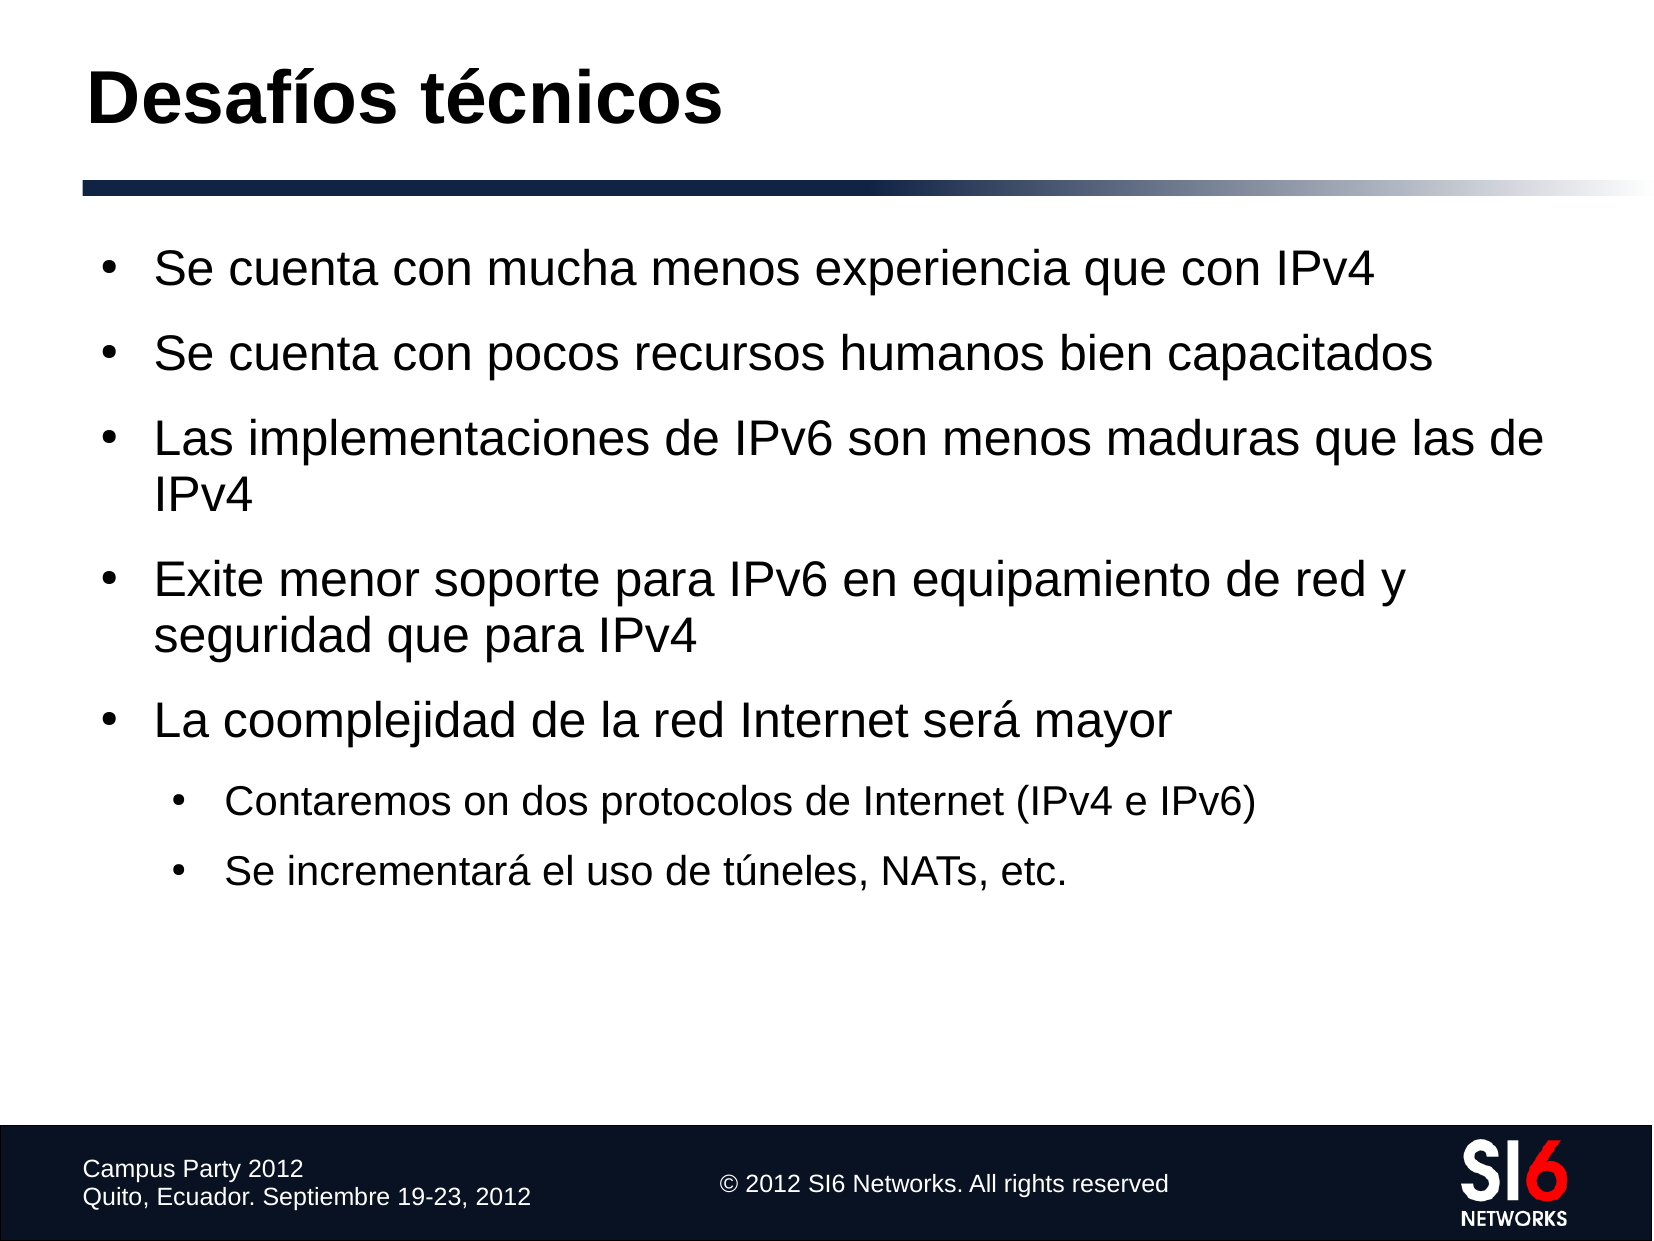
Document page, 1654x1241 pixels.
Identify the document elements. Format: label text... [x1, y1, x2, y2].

list Se cuenta con mucha menos experiencia que con IPv4 Se cuenta con pocos recursos humanos bien capacitados Las implementaciones de IPv6 son menos maduras que las de IPv4 Exite menor soporte para IPv6 en equipamiento de red y seguridad que para IPv4 La coomplejidad de la red Internet será mayor Contaremos on dos protocolos de Internet (IPv4 e IPv6) Se incrementará el uso de túneles, NATs, etc. [82, 240, 1571, 1059]
picture [1461, 1139, 1567, 1226]
title Desafíos técnicos [86, 30, 1576, 166]
